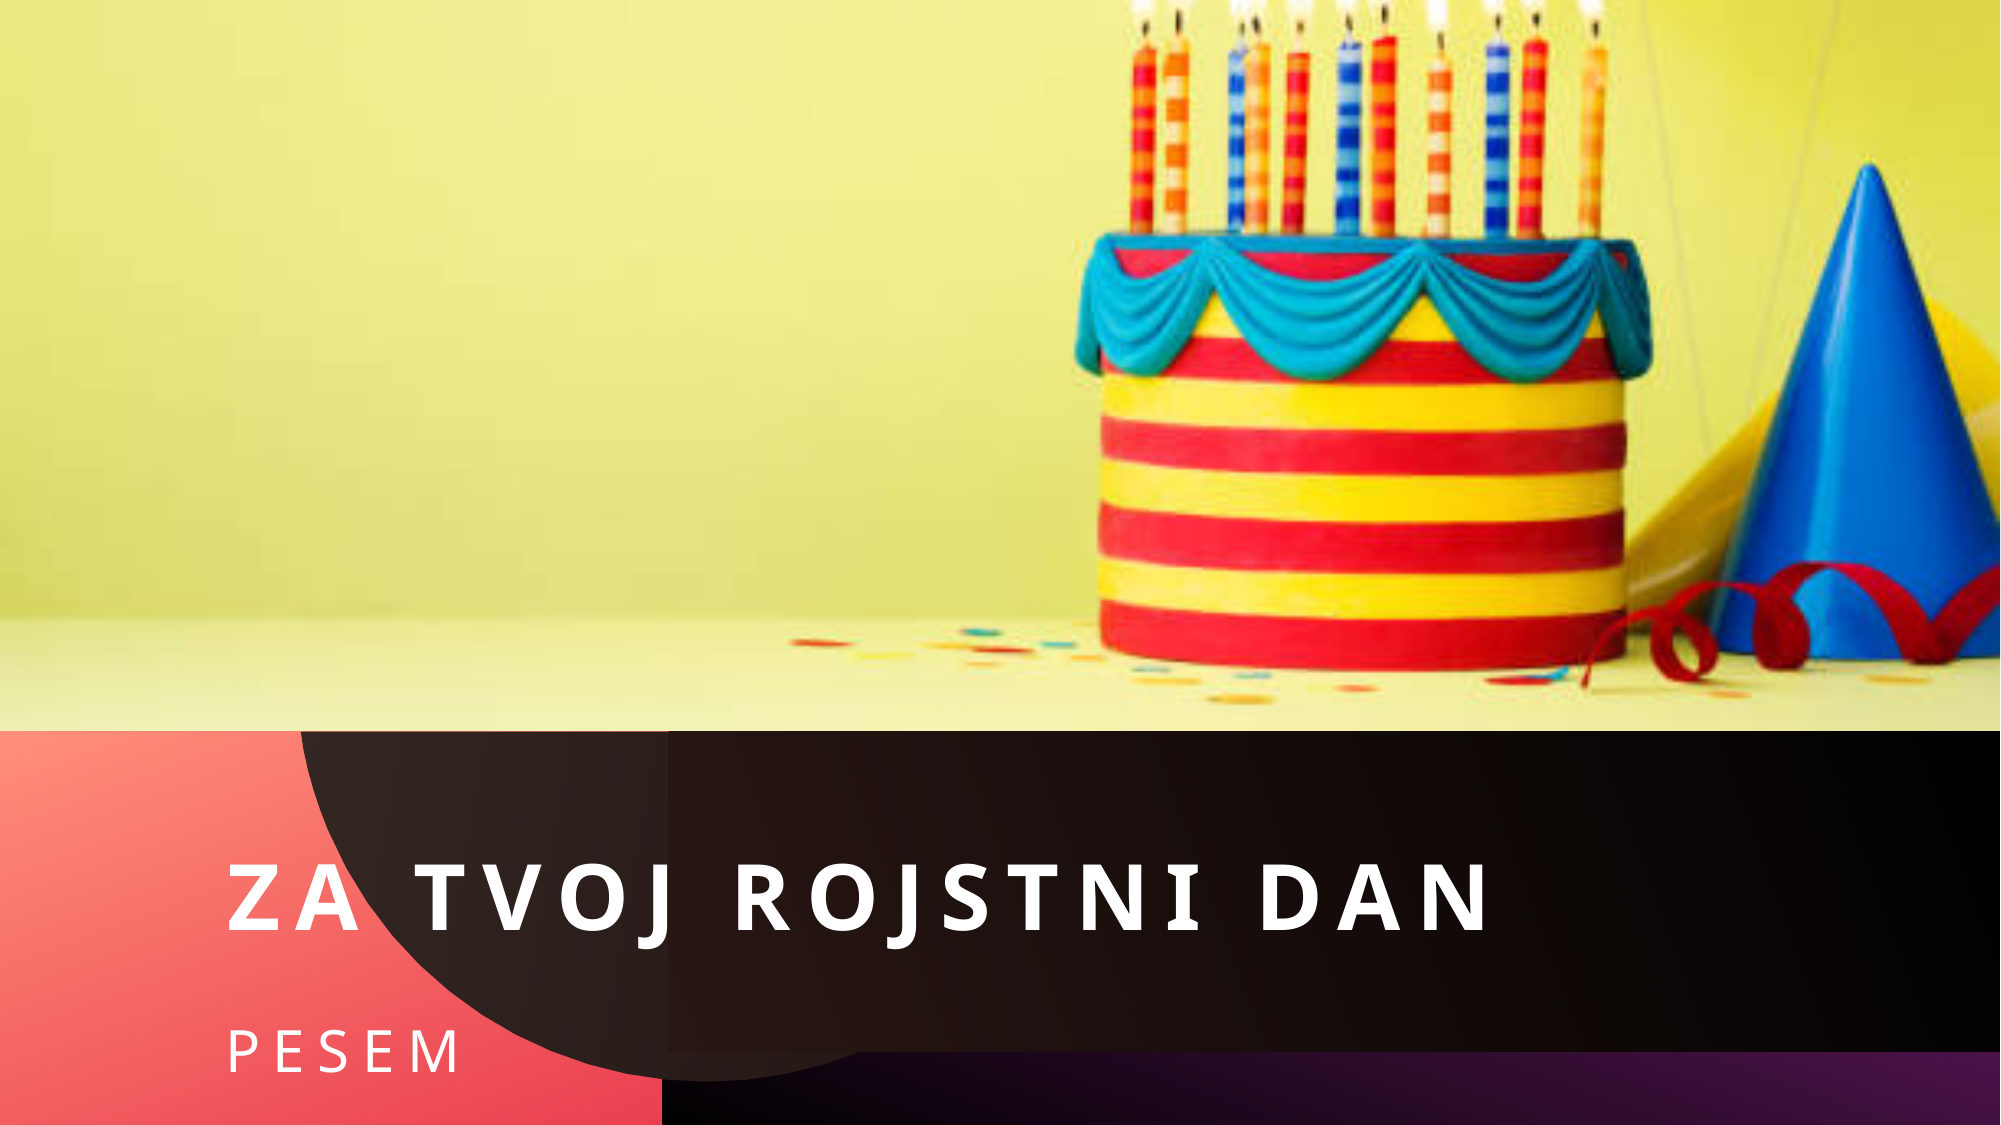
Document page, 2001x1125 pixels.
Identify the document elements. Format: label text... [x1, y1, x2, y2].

title ZA TVOJ ROJSTNI DAN [227, 756, 1776, 949]
picture [0, 0, 2000, 732]
text_box [0, 731, 2000, 1125]
subtitle PESEM [225, 979, 1776, 1051]
